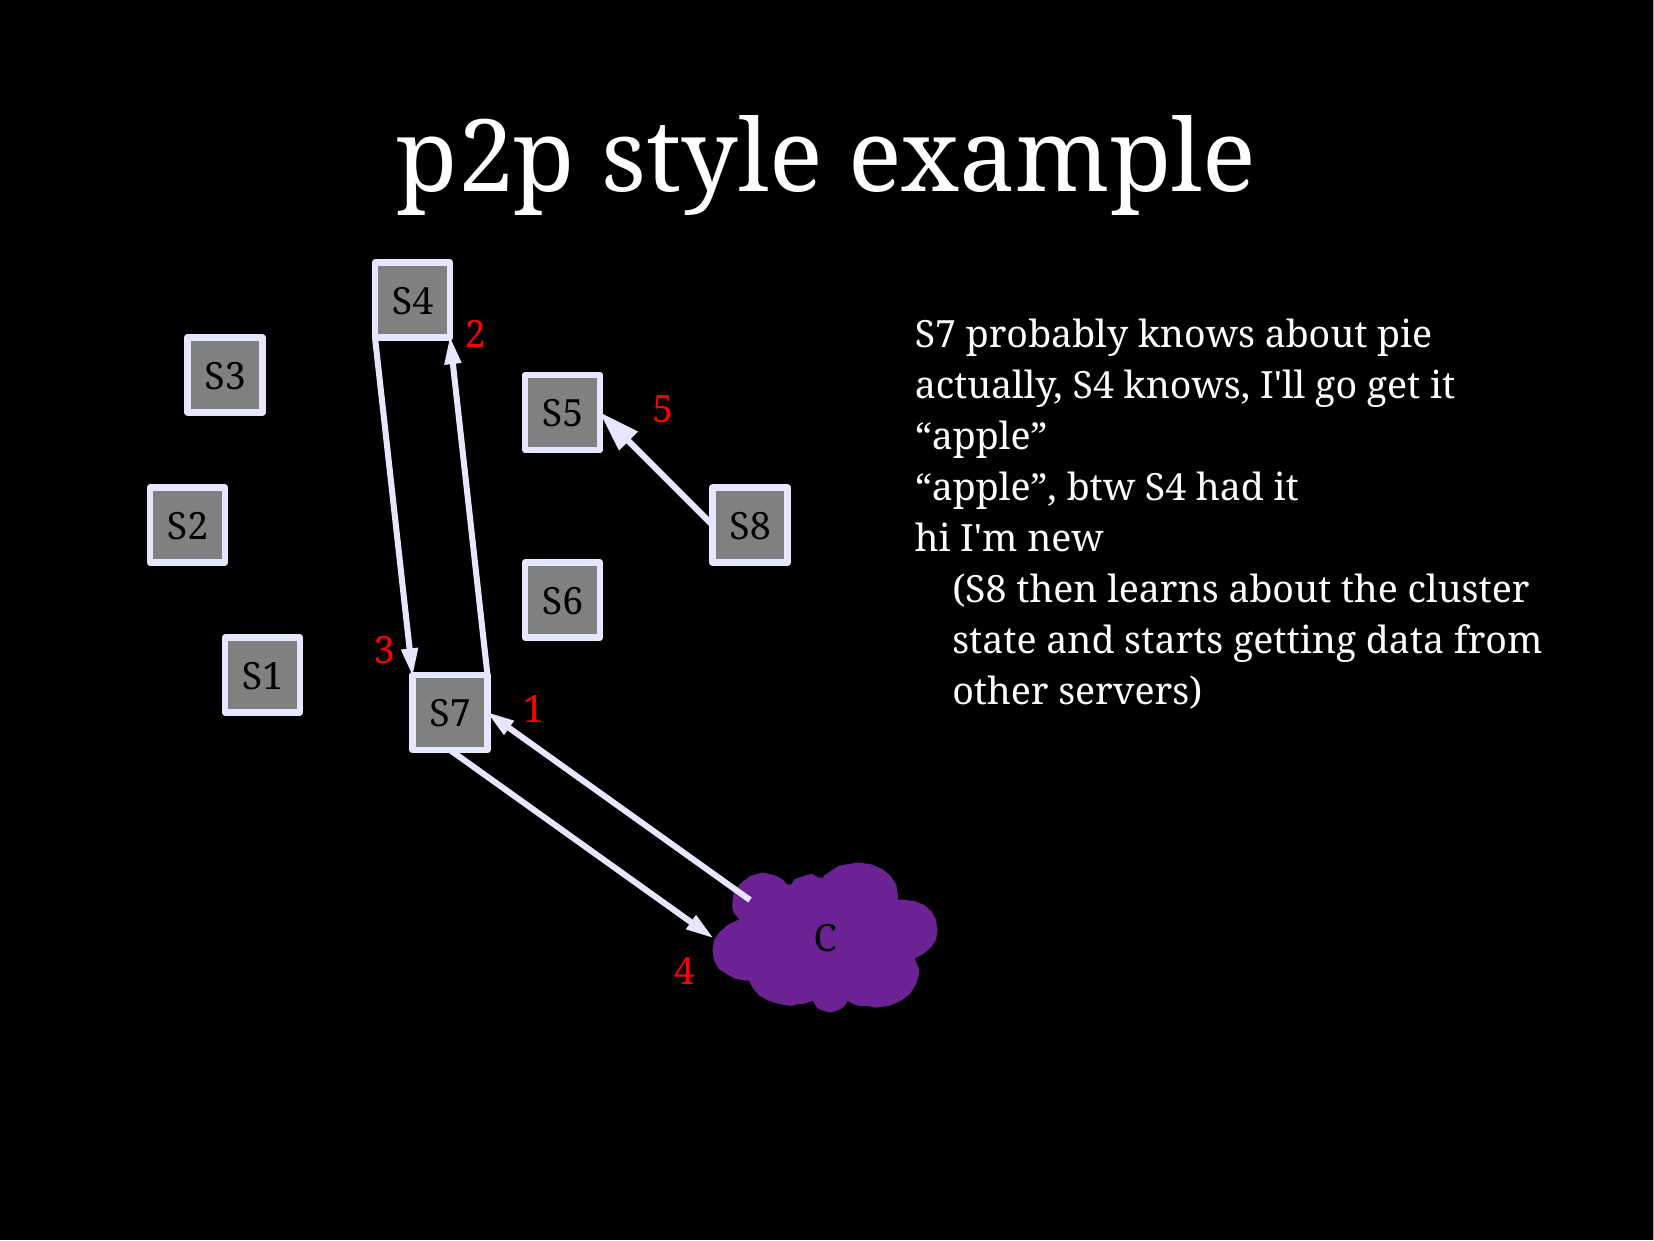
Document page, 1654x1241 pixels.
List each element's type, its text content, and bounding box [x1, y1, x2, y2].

text_box S7 [412, 675, 488, 751]
text_box S1 [225, 637, 301, 713]
text_box 2 [450, 300, 499, 360]
text_box 5 [637, 375, 713, 435]
text_box C [712, 862, 938, 1013]
text_box 3 [359, 616, 408, 677]
title p2p style example [82, 56, 1571, 250]
text_box S6 [525, 562, 601, 638]
text_box 4 [659, 937, 708, 998]
text_box S8 [712, 487, 788, 563]
text_box S5 [525, 375, 601, 451]
text_box S4 [375, 262, 451, 338]
text_box S7 probably knows about pie actually, S4 knows, I'll go get it “apple” “apple”, btw S4 had it hi I'm new (S8 then learns about the cluster state and starts getting data from other servers) [900, 300, 1613, 631]
text_box S3 [187, 337, 263, 413]
text_box 1 [508, 675, 562, 735]
text_box S2 [150, 487, 226, 563]
